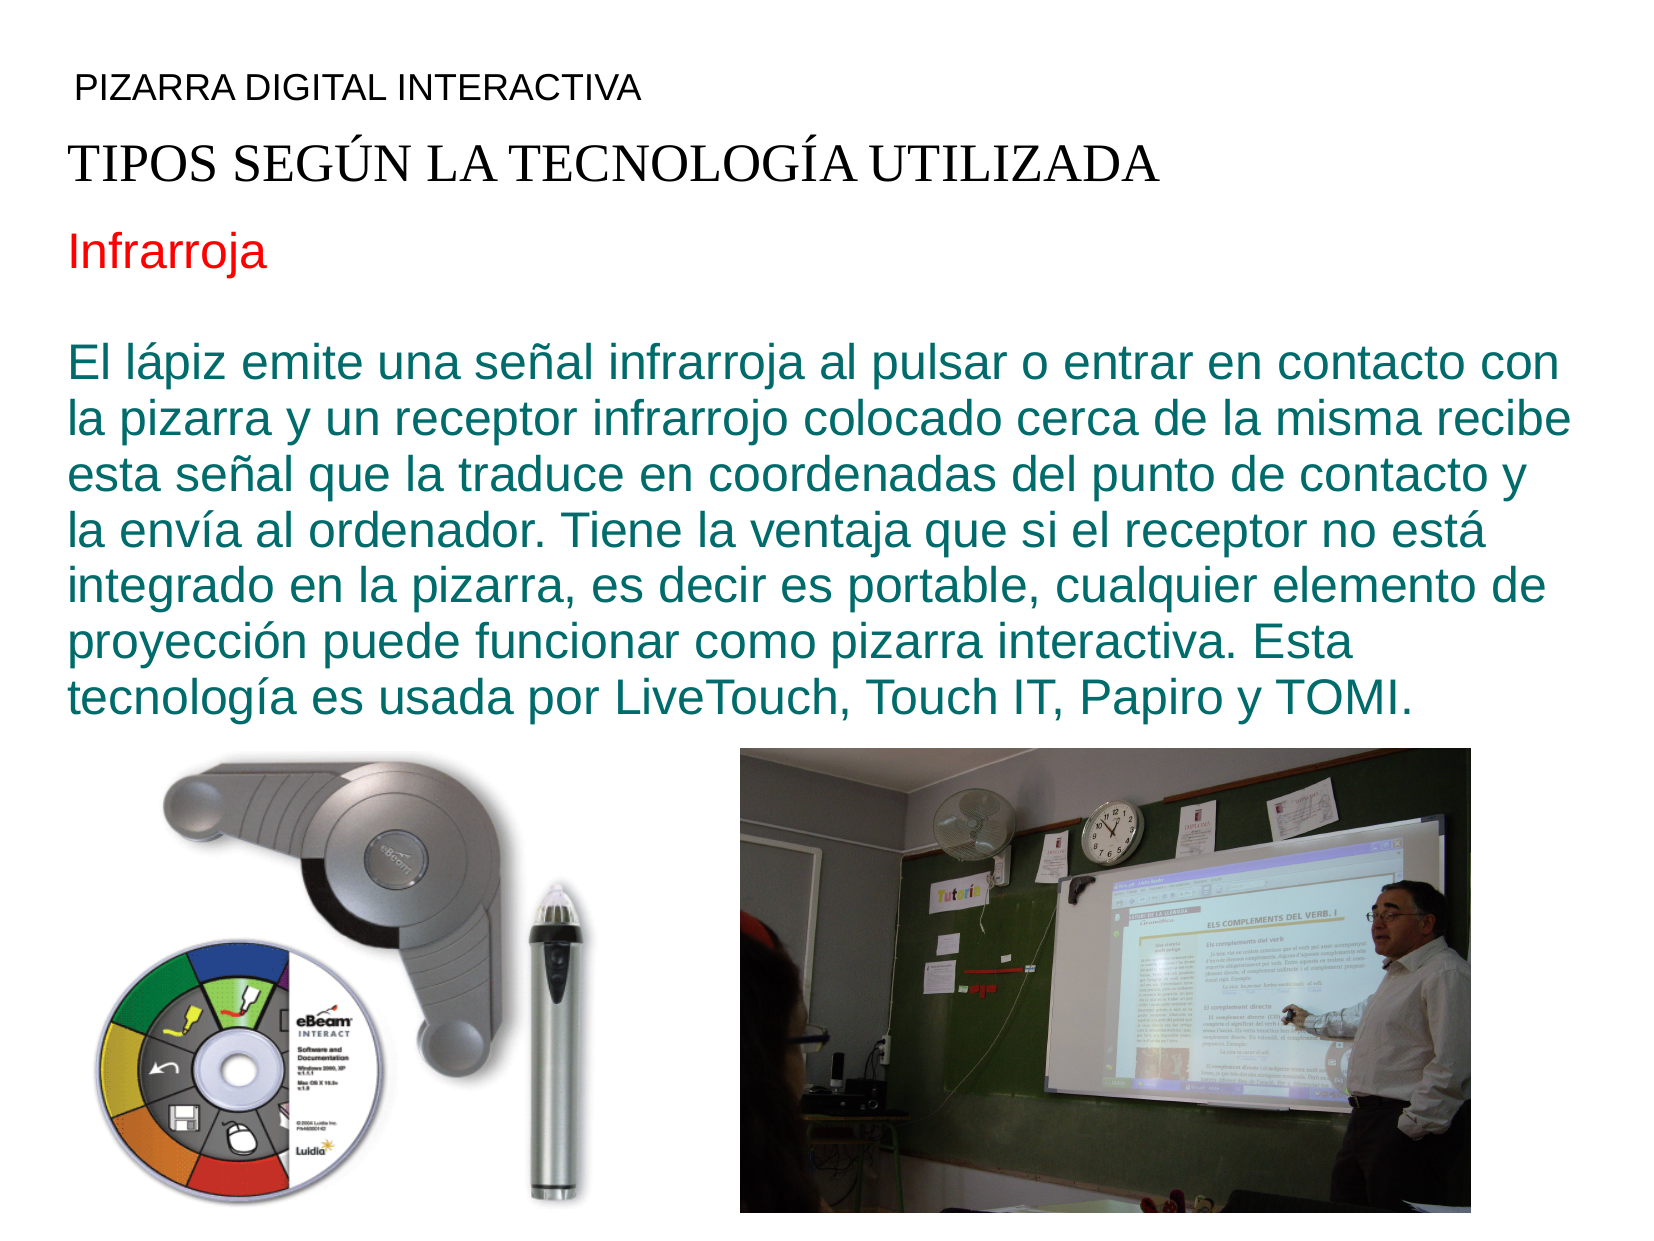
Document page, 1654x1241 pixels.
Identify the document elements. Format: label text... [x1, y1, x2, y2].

text_box Infrarroja El lápiz emite una señal infrarroja al pulsar o entrar en contacto con la pizarra y un receptor infrarrojo colocado cerca de la misma recibe esta señal que la traduce en coordenadas del punto de contacto y la envía al ordenador. Tiene la ventaja que si el receptor no está integrado en la pizarra, es decir es portable, cualquier elemento de proyección puede funcionar como pizarra interactiva. Esta tecnología es usada por LiveTouch, Touch IT, Papiro y TOMI. [52, 215, 1591, 733]
picture [86, 751, 615, 1216]
picture [740, 748, 1471, 1213]
text_box TIPOS SEGÚN LA TECNOLOGÍA UTILIZADA [53, 126, 1530, 201]
text_box PIZARRA DIGITAL INTERACTIVA [59, 59, 1565, 116]
